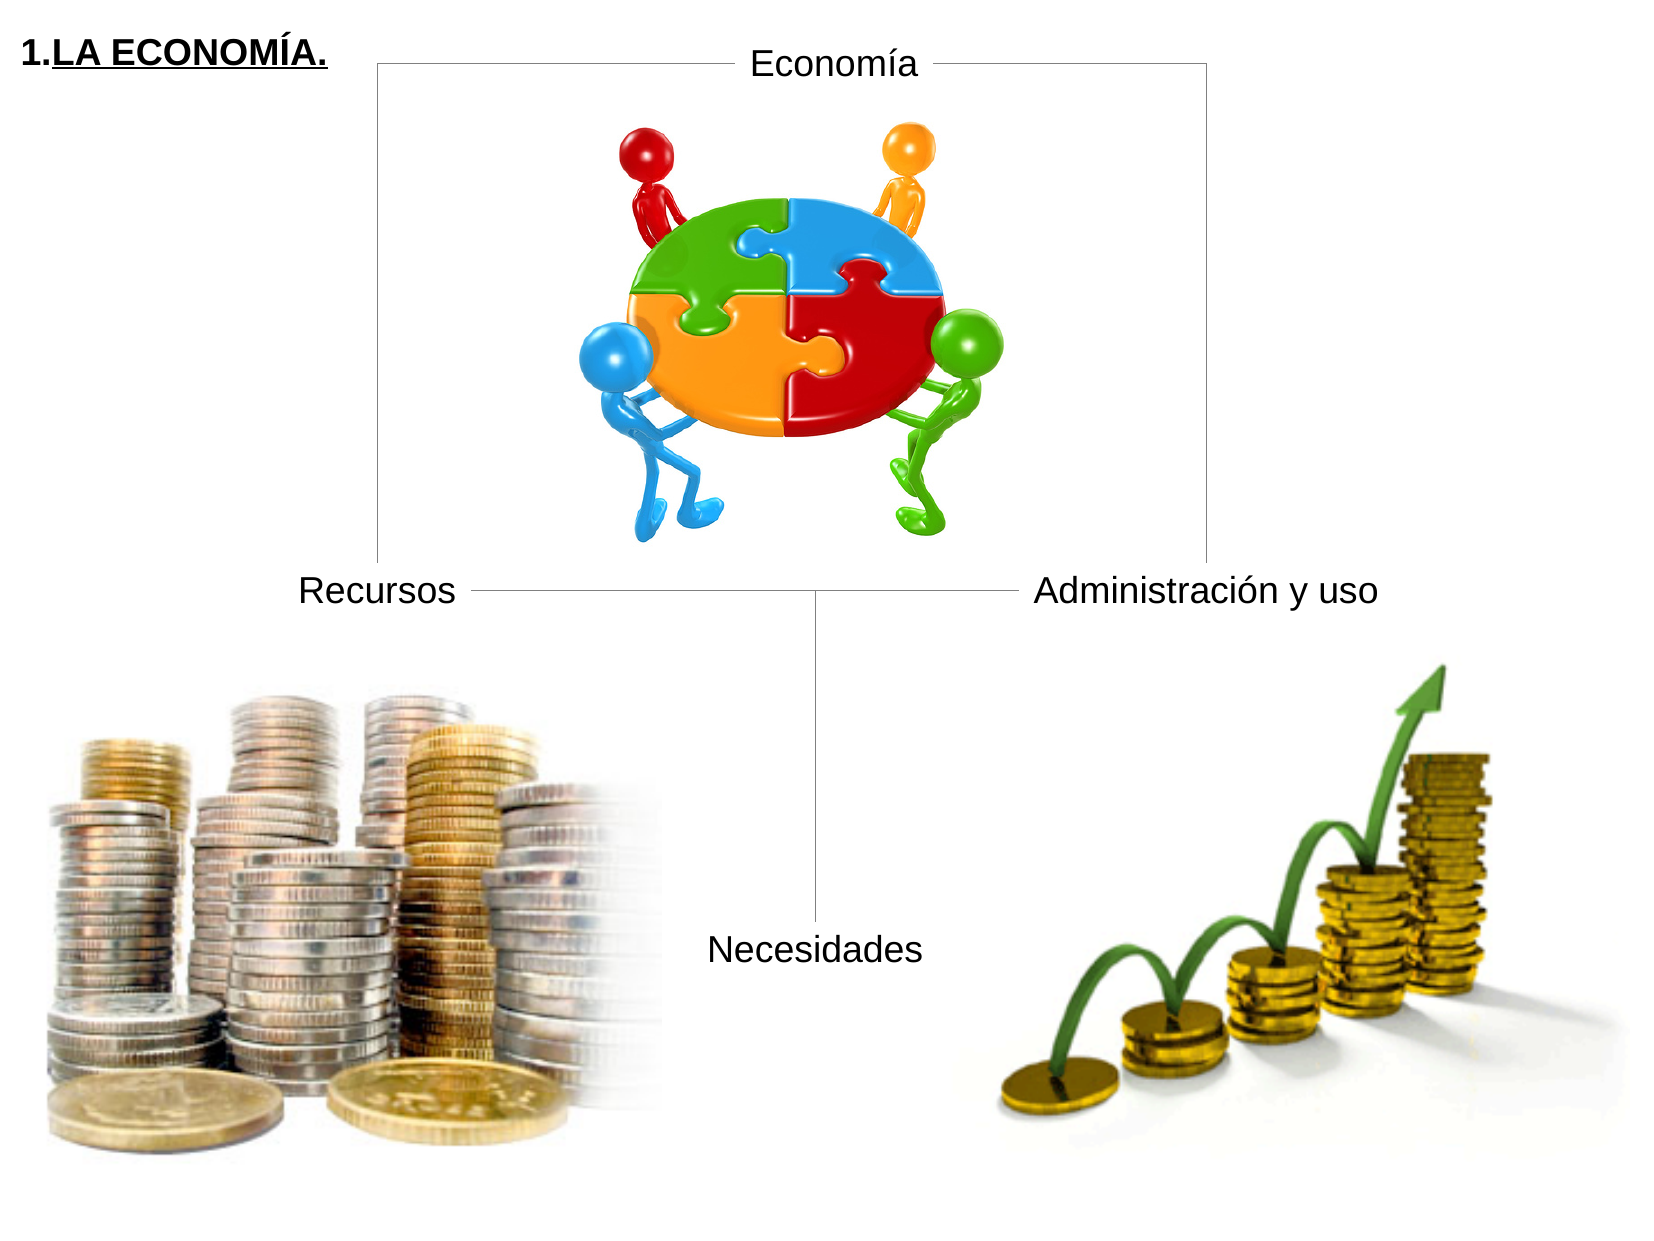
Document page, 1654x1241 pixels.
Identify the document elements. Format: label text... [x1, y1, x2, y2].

text_box Administración y uso [1018, 562, 1394, 619]
text_box Economía [734, 35, 934, 93]
text_box Recursos [283, 562, 472, 619]
text_box Necesidades [692, 921, 938, 979]
picture [30, 632, 662, 1193]
picture [566, 106, 1016, 558]
picture [944, 625, 1630, 1193]
text_box 1.LA ECONOMÍA. [5, 23, 343, 81]
